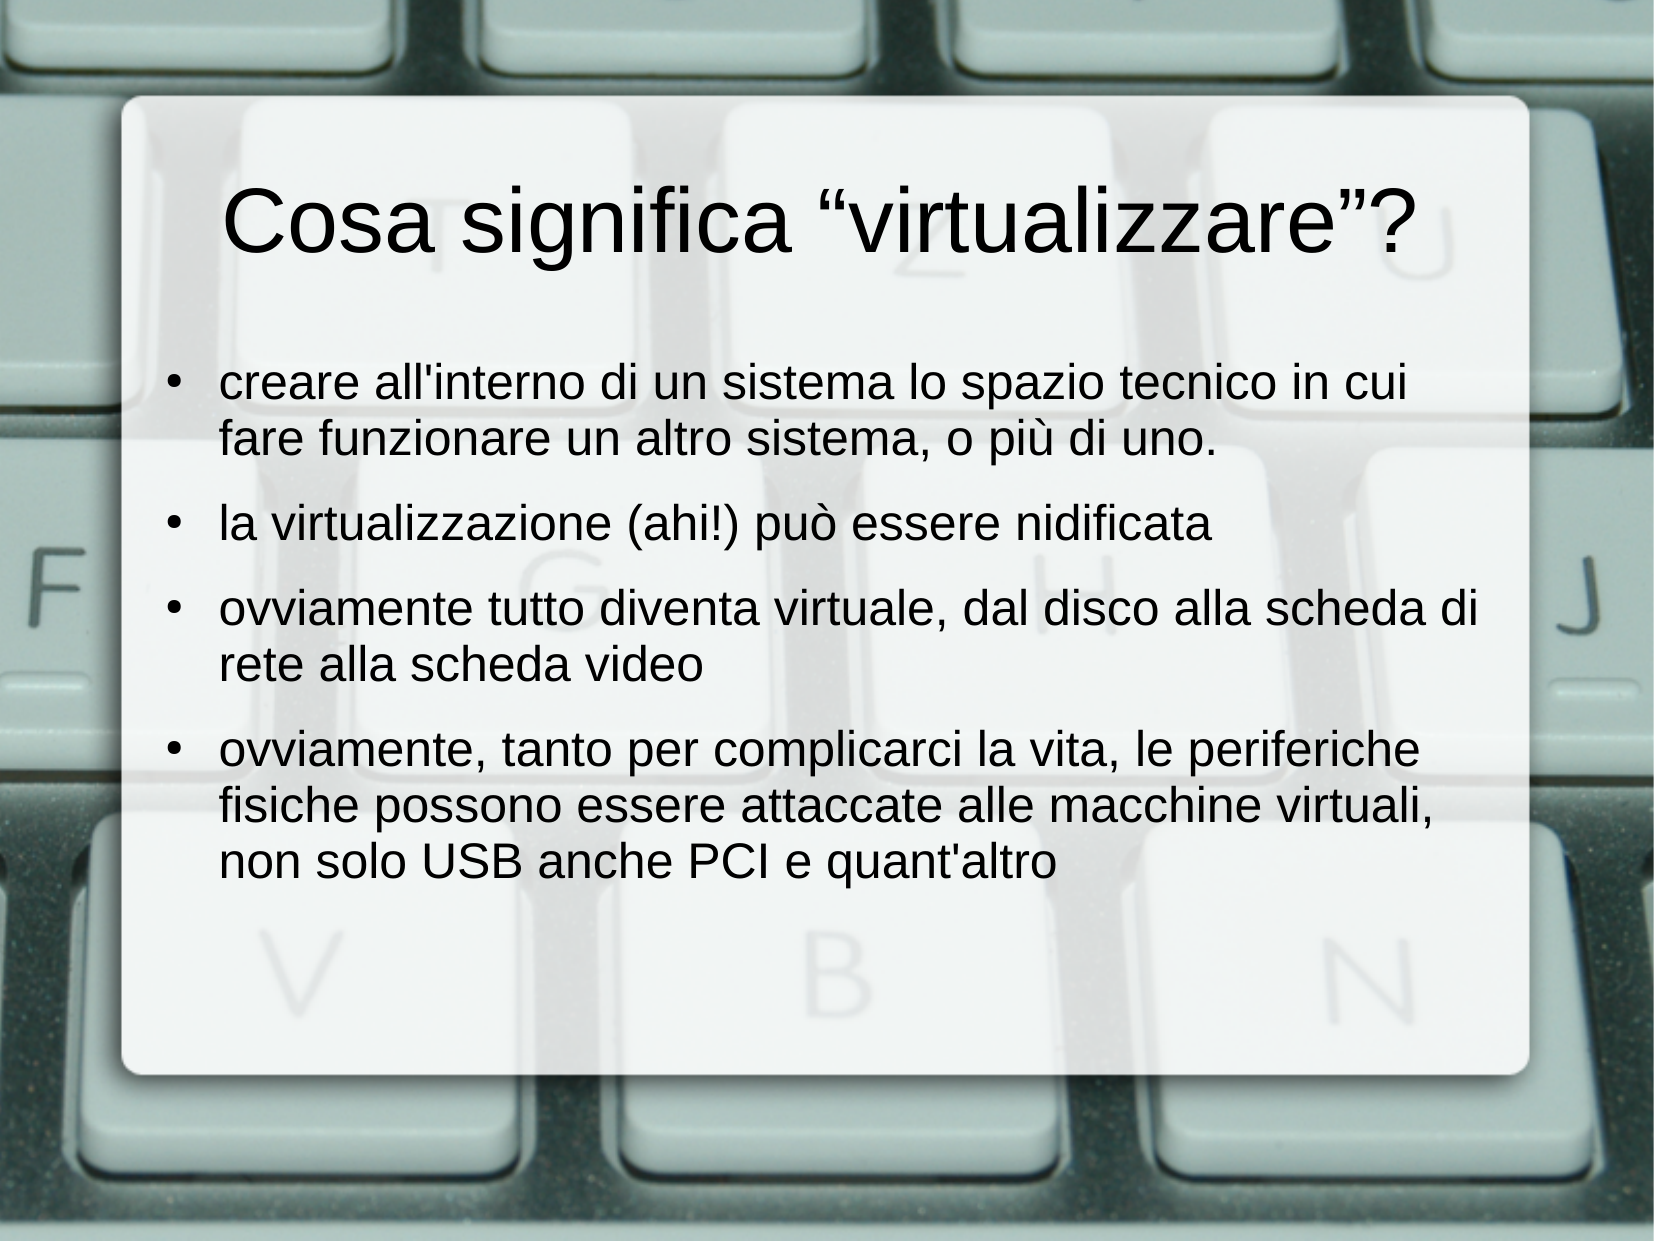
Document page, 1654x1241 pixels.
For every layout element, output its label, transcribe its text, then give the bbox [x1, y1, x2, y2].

list creare all'interno di un sistema lo spazio tecnico in cui fare funzionare un altro sistema, o più di uno. la virtualizzazione (ahi!) può essere nidificata ovviamente tutto diventa virtuale, dal disco alla scheda di rete alla scheda video ovviamente, tanto per complicarci la vita, le periferiche fisiche possono essere attaccate alle macchine virtuali, non solo USB anche PCI e quant'altro [147, 354, 1506, 1074]
picture [0, 0, 1654, 1241]
title Cosa significa “virtualizzare”? [135, 117, 1506, 325]
